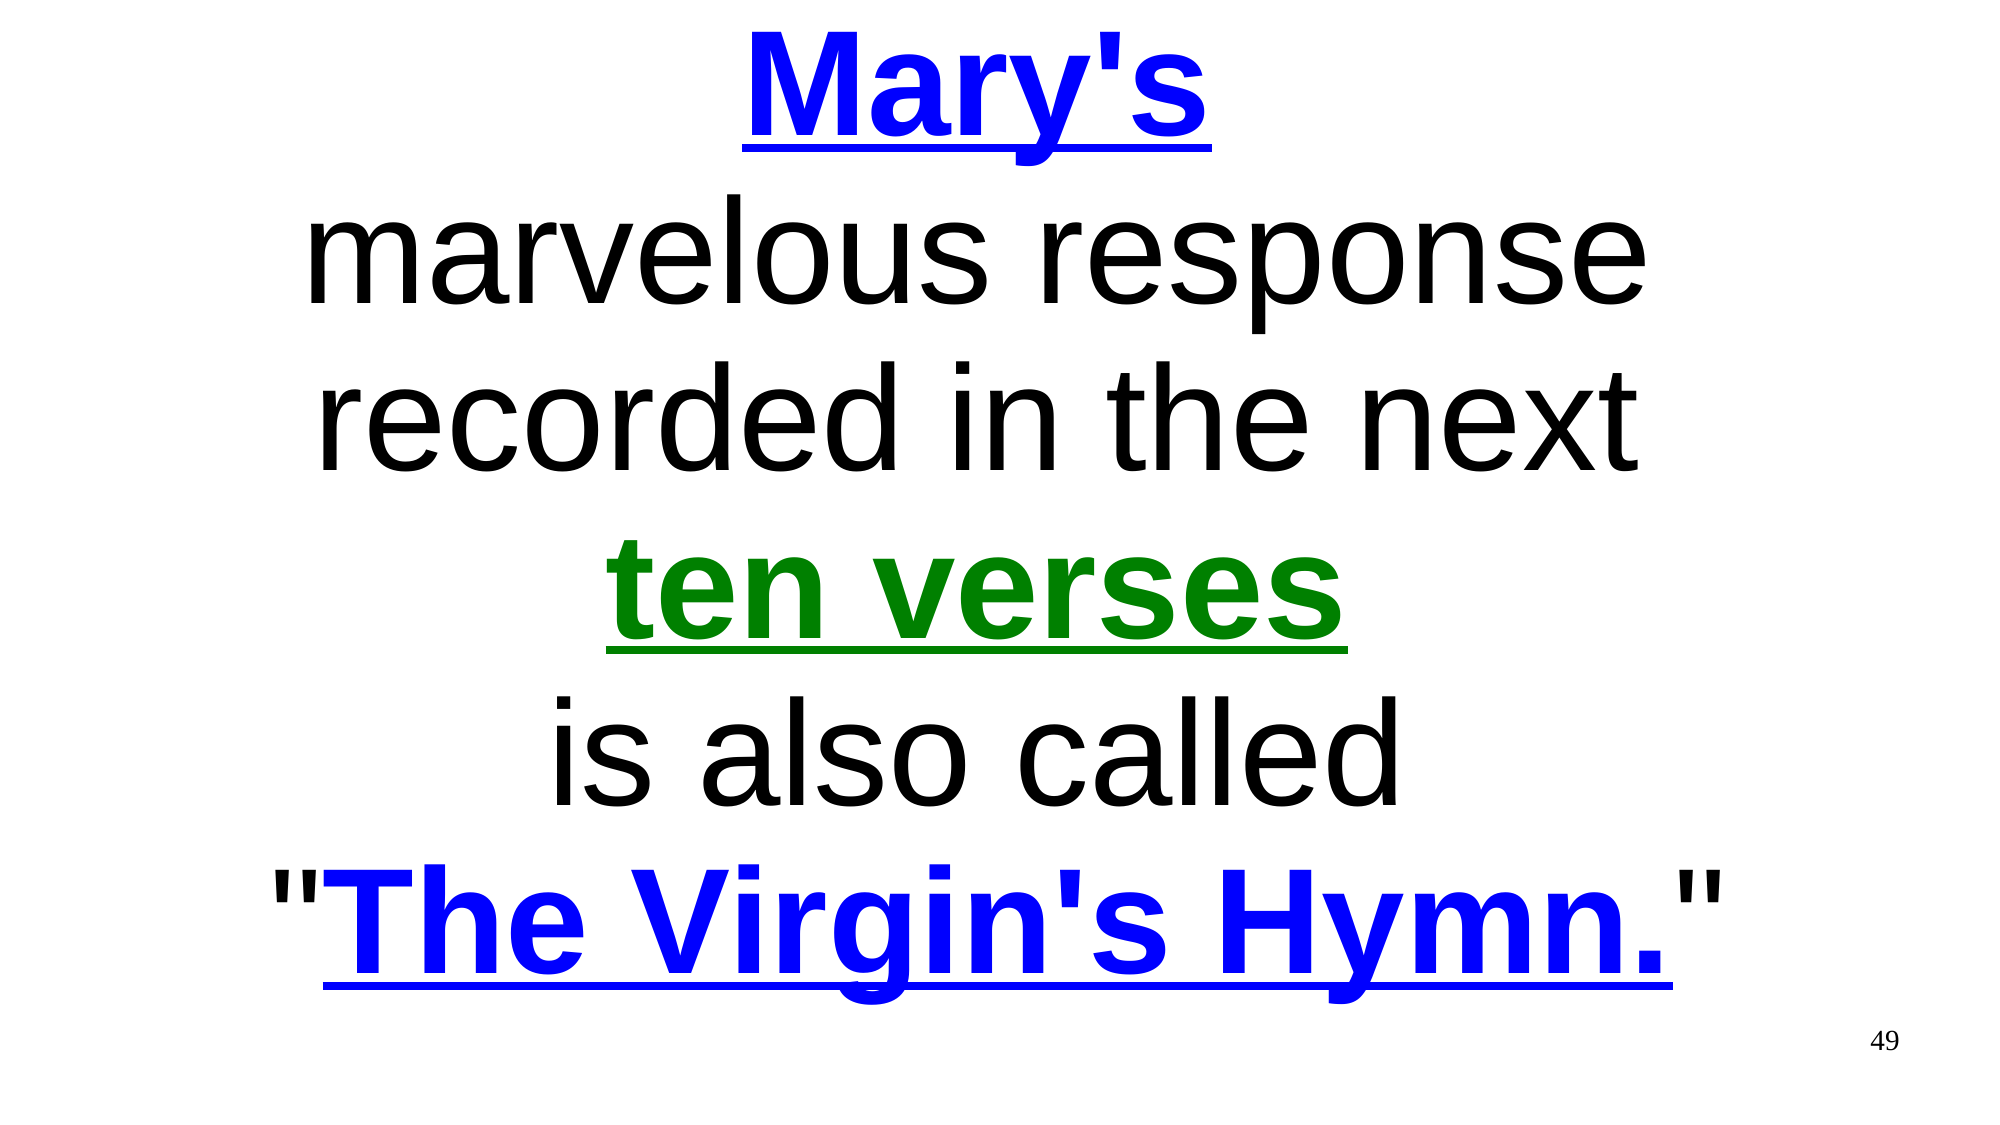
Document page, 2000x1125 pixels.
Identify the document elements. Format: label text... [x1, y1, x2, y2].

list Mary's marvelous response recorded in the next ten verses is also called "The Virgin's Hymn." [0, 0, 1996, 1123]
